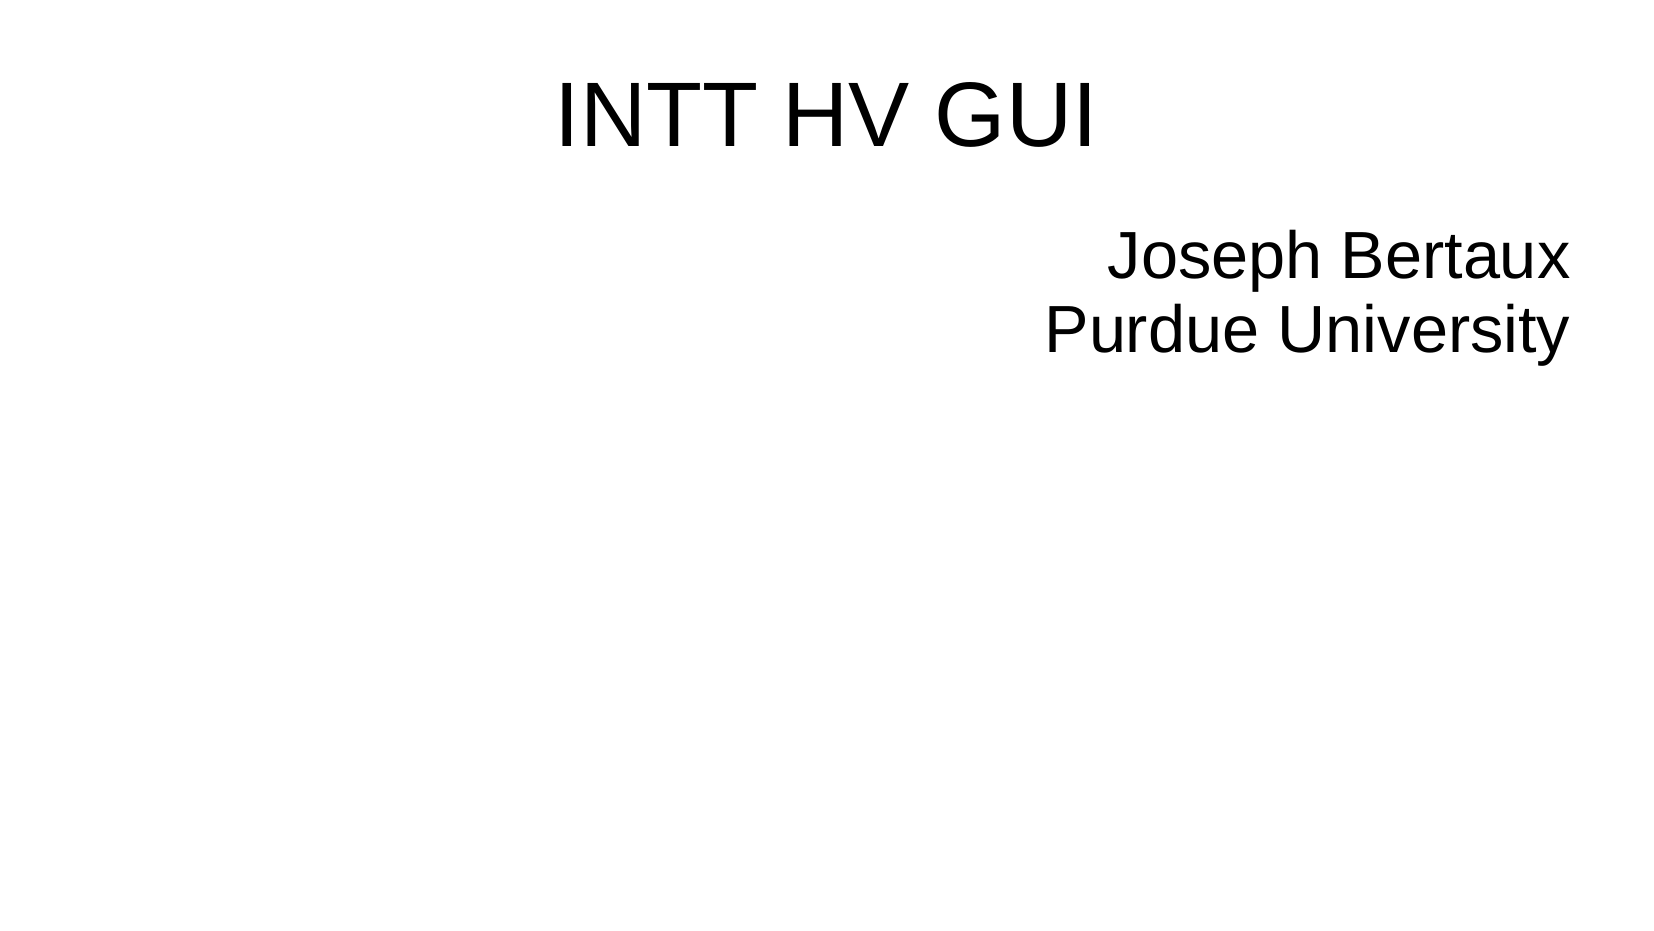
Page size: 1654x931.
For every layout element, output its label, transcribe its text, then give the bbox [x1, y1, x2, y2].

title INTT HV GUI [82, 37, 1571, 193]
subtitle Joseph Bertaux Purdue University [82, 217, 1571, 758]
